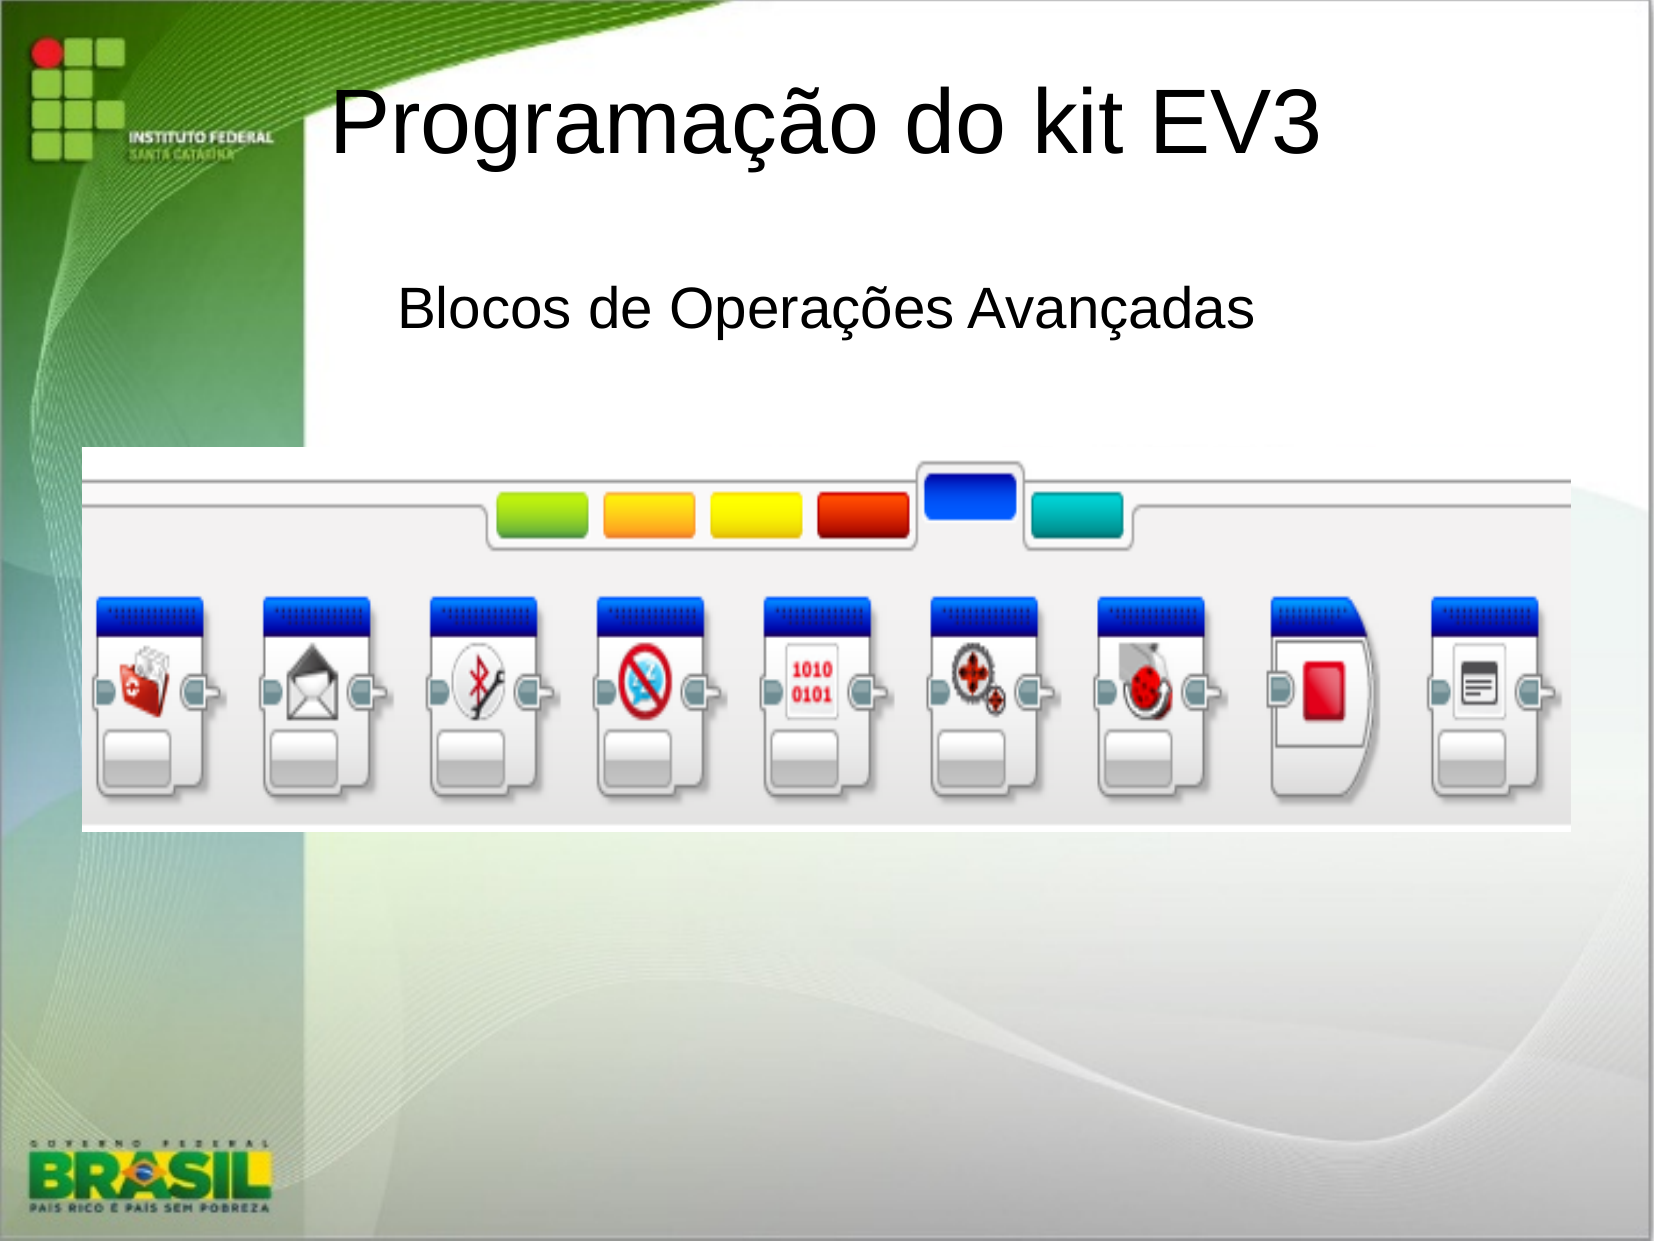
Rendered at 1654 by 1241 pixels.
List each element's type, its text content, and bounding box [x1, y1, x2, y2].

title Programação do kit EV3 Blocos de Operações Avançadas [82, 70, 1571, 341]
picture [0, 0, 1654, 1241]
